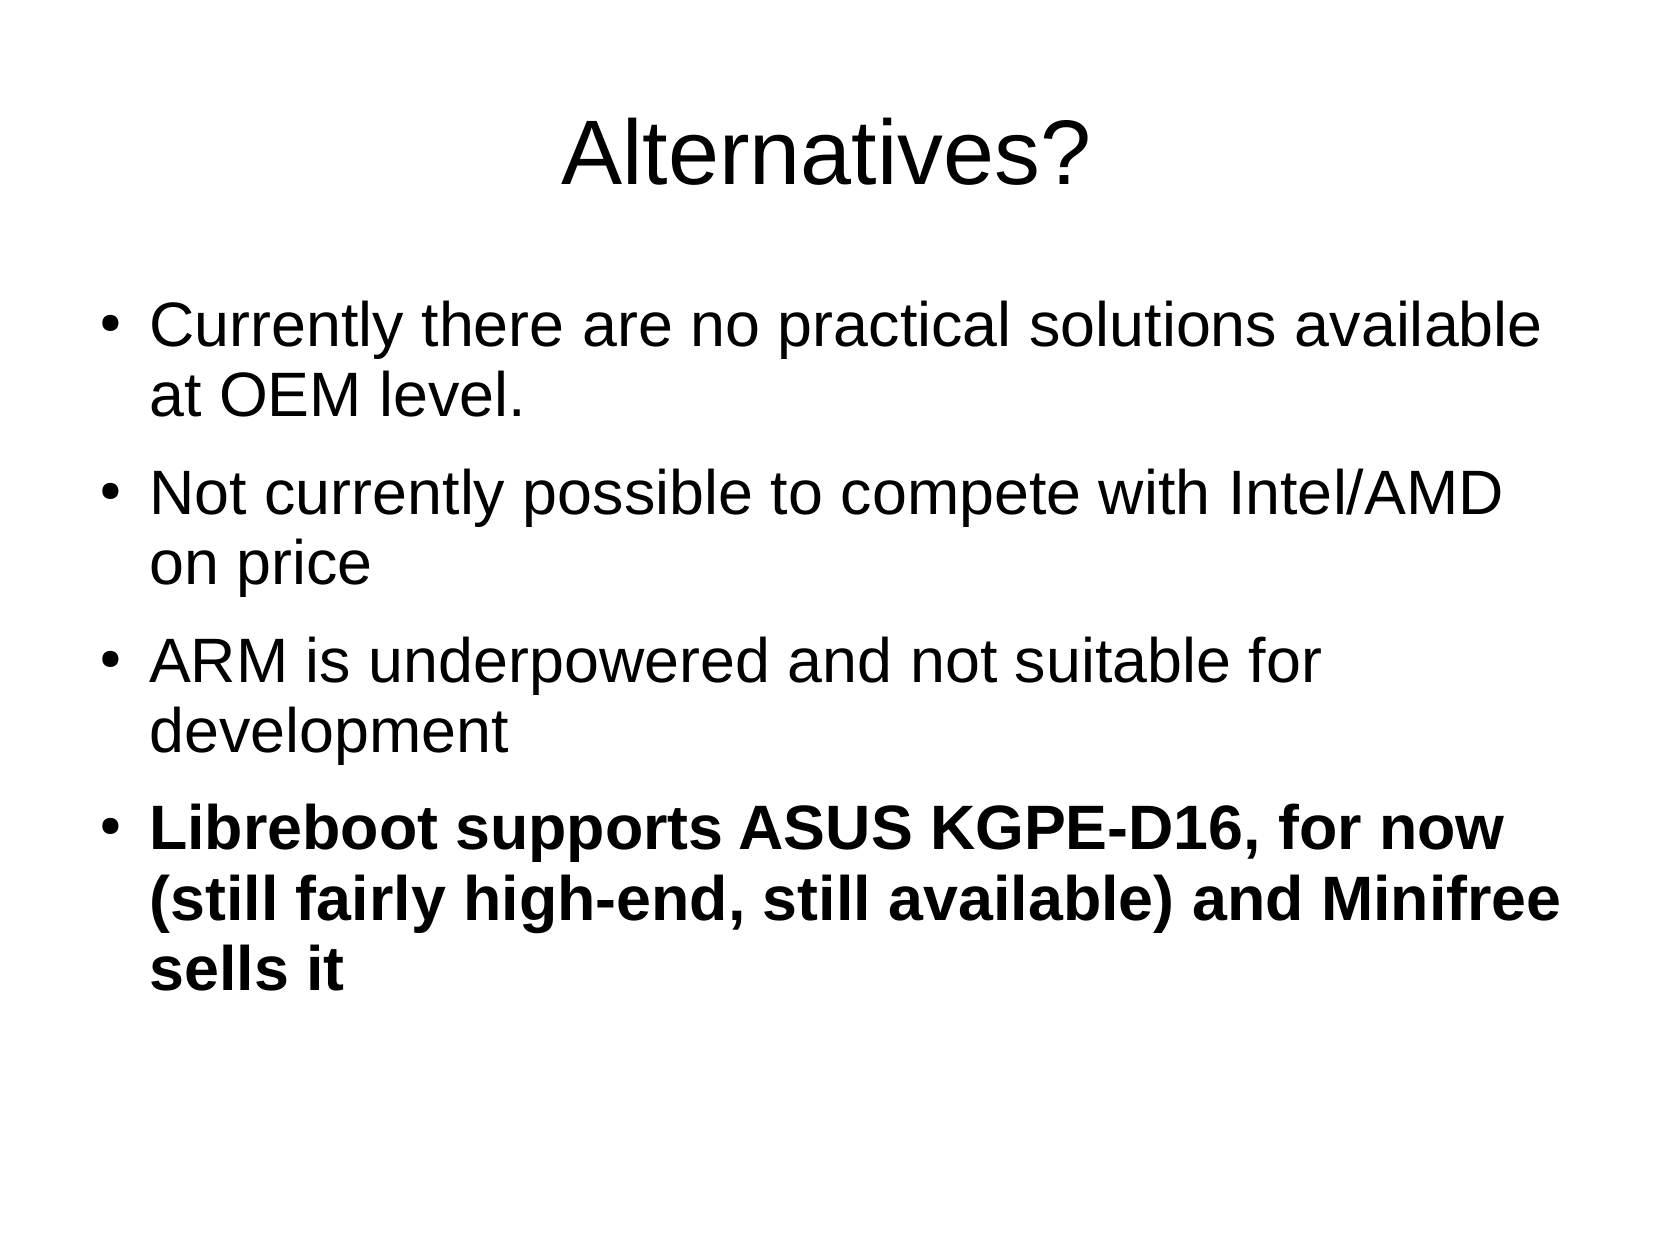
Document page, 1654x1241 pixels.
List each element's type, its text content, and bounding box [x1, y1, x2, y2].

list Currently there are no practical solutions available at OEM level. Not currently possible to compete with Intel/AMD on price ARM is underpowered and not suitable for development Libreboot supports ASUS KGPE-D16, for now (still fairly high-end, still available) and Minifree sells it [82, 290, 1571, 1010]
title Alternatives? [82, 49, 1571, 257]
